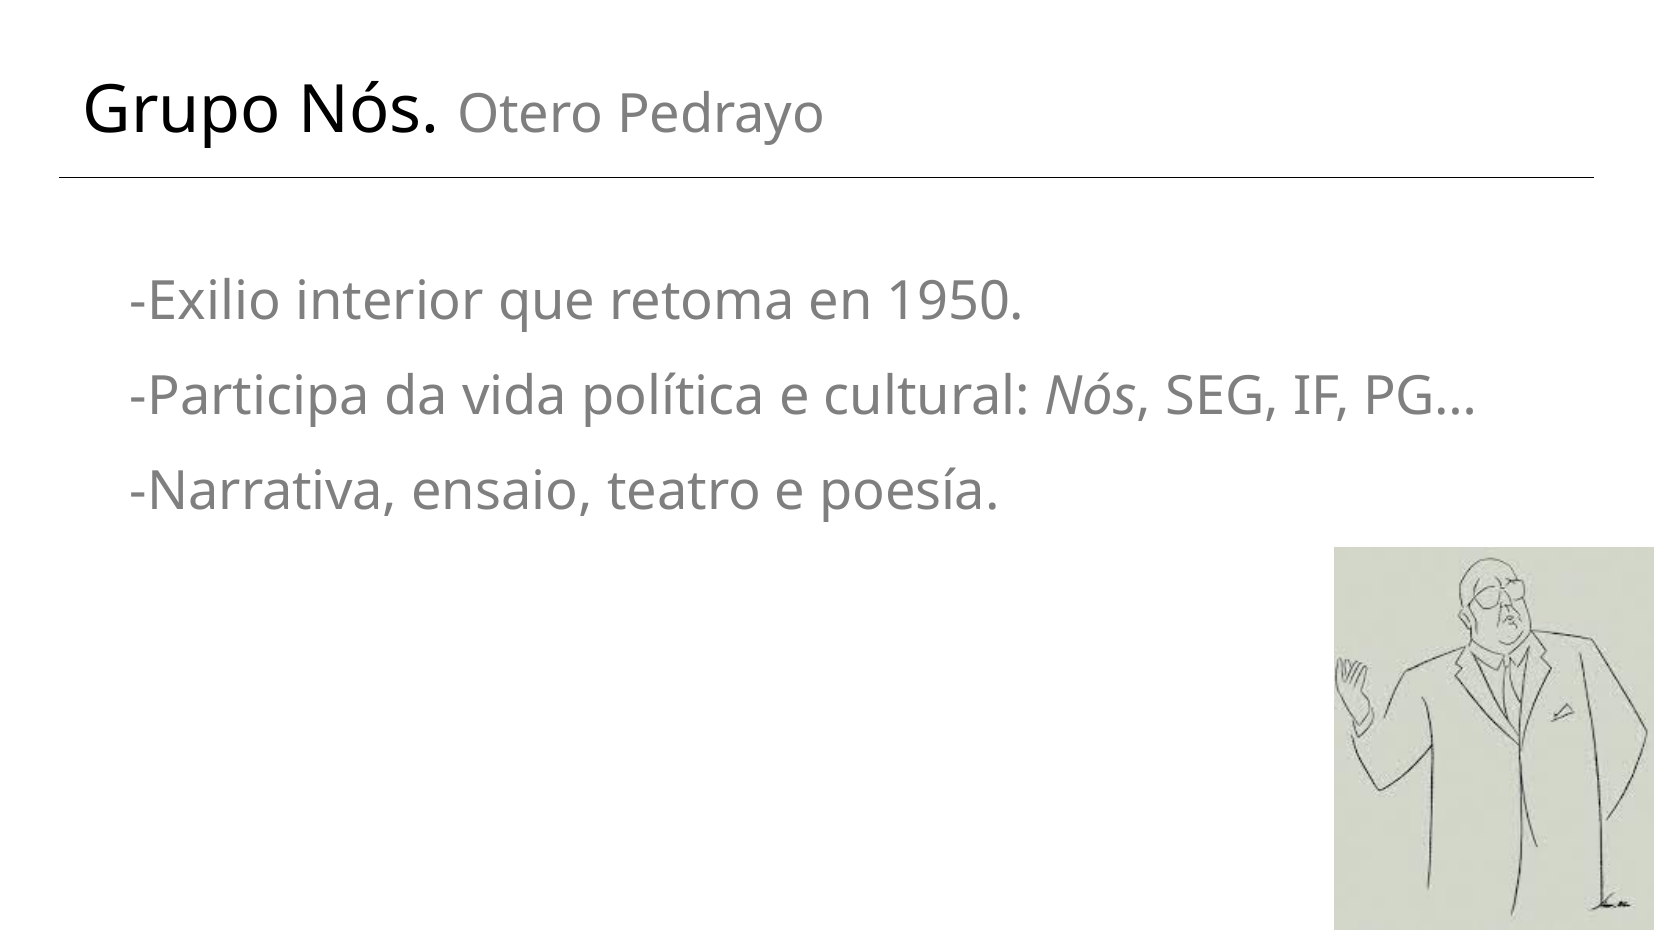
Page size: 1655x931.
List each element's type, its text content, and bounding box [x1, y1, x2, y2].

list -Exilio interior que retoma en 1950. -Participa da vida política e cultural: Nós, SEG, IF, PG… -Narrativa, ensaio, teatro e poesía. [49, 160, 1606, 828]
title Grupo Nós. Otero Pedrayo [80, 63, 1256, 160]
picture [1334, 547, 1654, 931]
